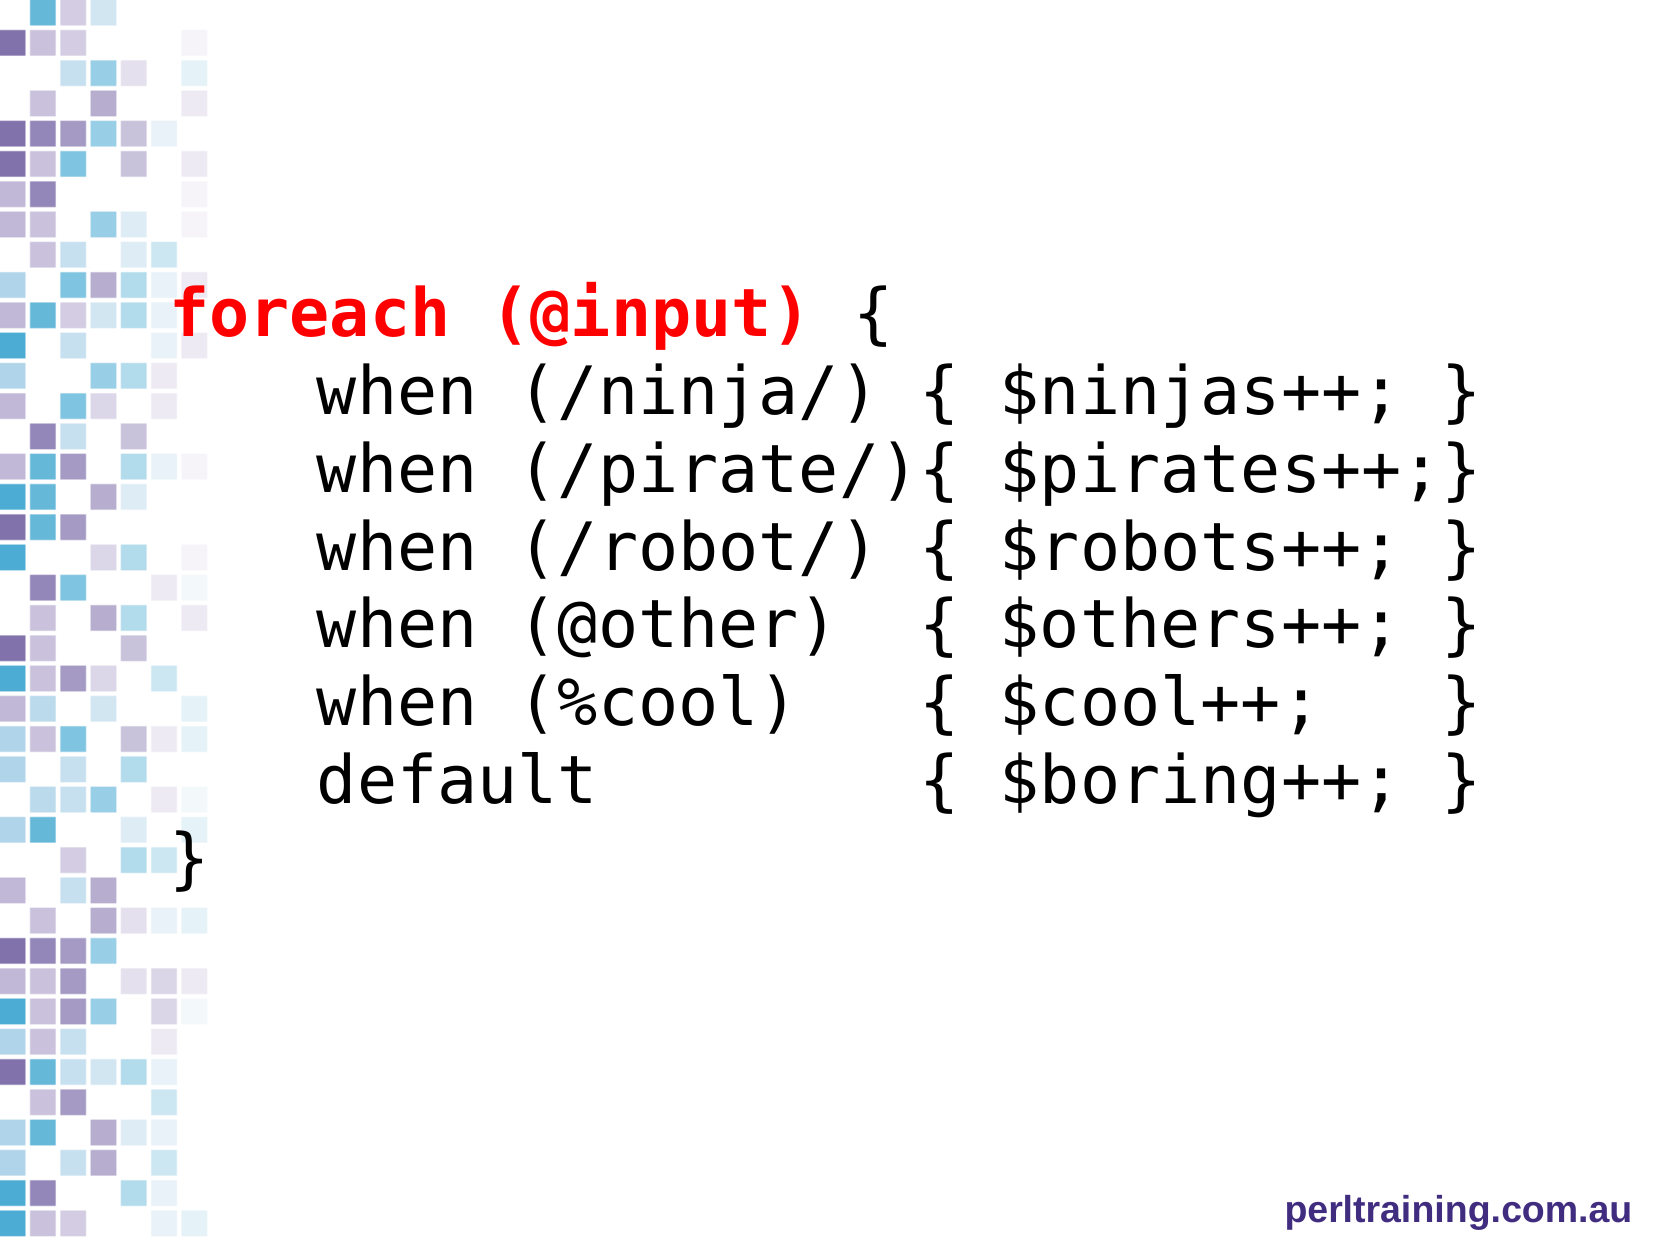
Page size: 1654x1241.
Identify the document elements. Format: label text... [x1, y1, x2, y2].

picture [0, 0, 212, 1241]
title foreach (@input) { when (/ninja/) { $ninjas++; } when (/pirate/){ $pirates++;} when (/robot/) { $robots++; } when (@other) { $others++; } when (%cool) { $cool++; } default { $boring++; } } [82, 56, 1571, 1115]
